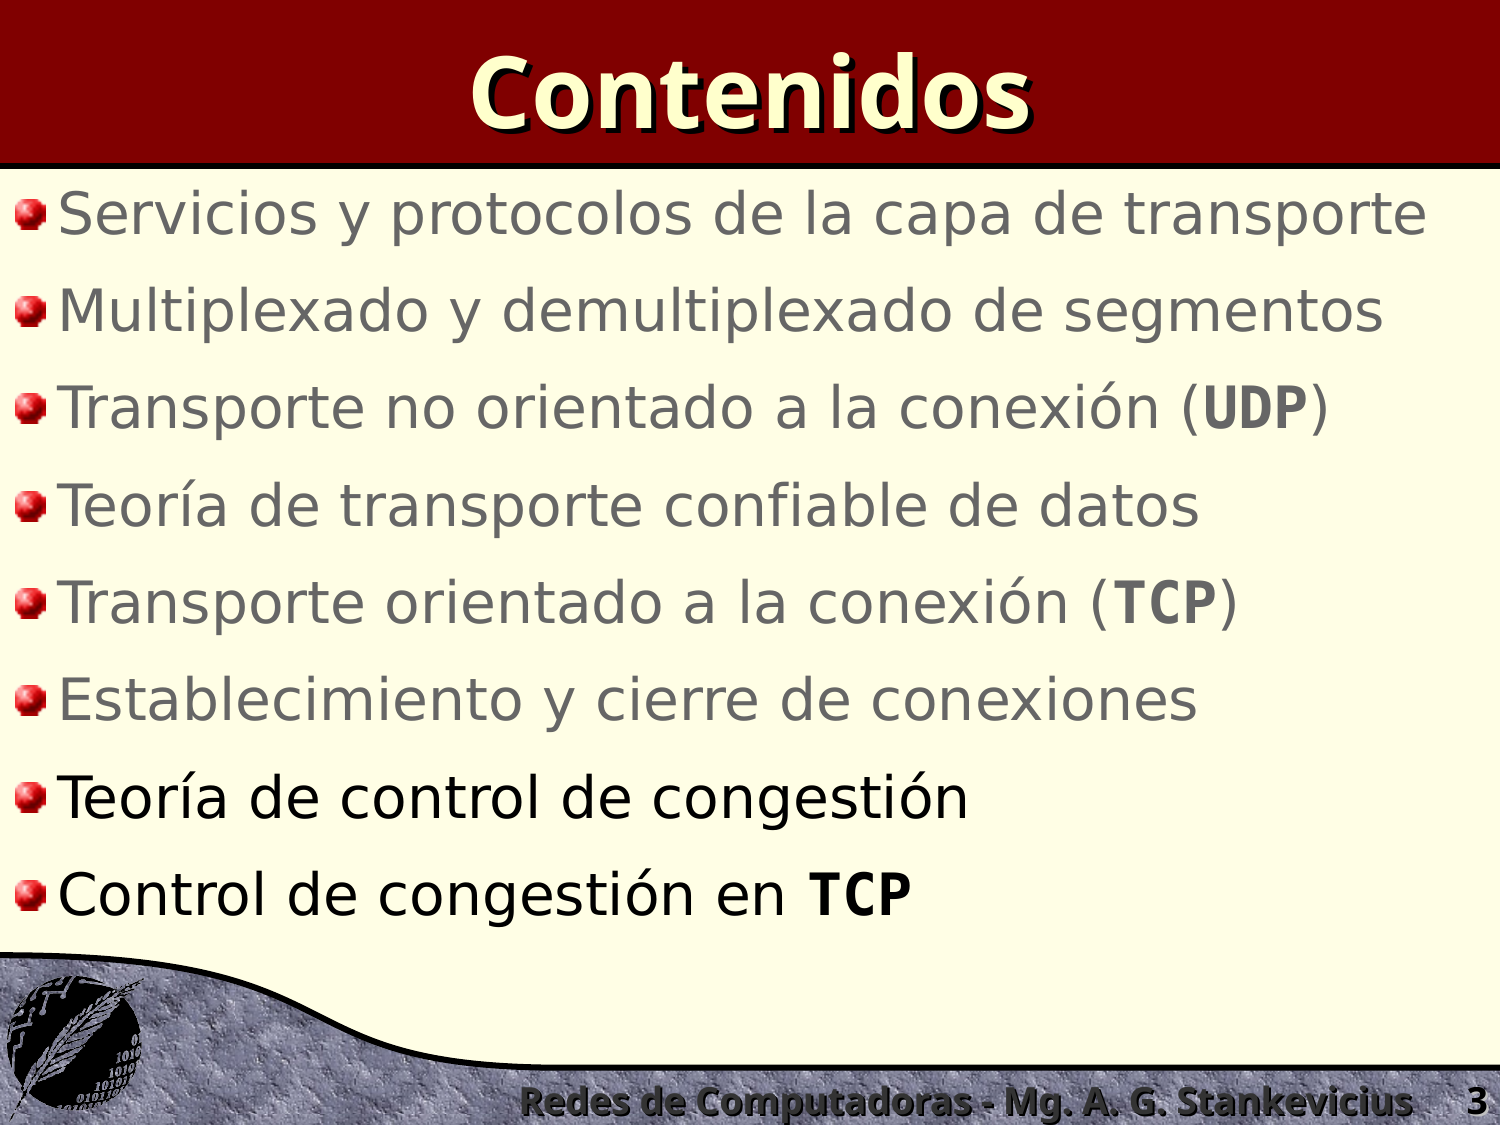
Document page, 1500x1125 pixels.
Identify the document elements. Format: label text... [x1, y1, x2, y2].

picture [0, 959, 1500, 1125]
title Contenidos [15, 5, 1485, 160]
list Servicios y protocolos de la capa de transporte Multiplexado y demultiplexado de segmentos Transporte no orientado a la conexión (UDP) Teoría de transporte confiable de datos Transporte orientado a la conexión (TCP) Establecimiento y cierre de conexiones Teoría de control de congestión Control de congestión en TCP [0, 180, 1500, 930]
picture [1047, 1100, 1054, 1110]
picture [790, 1100, 795, 1110]
